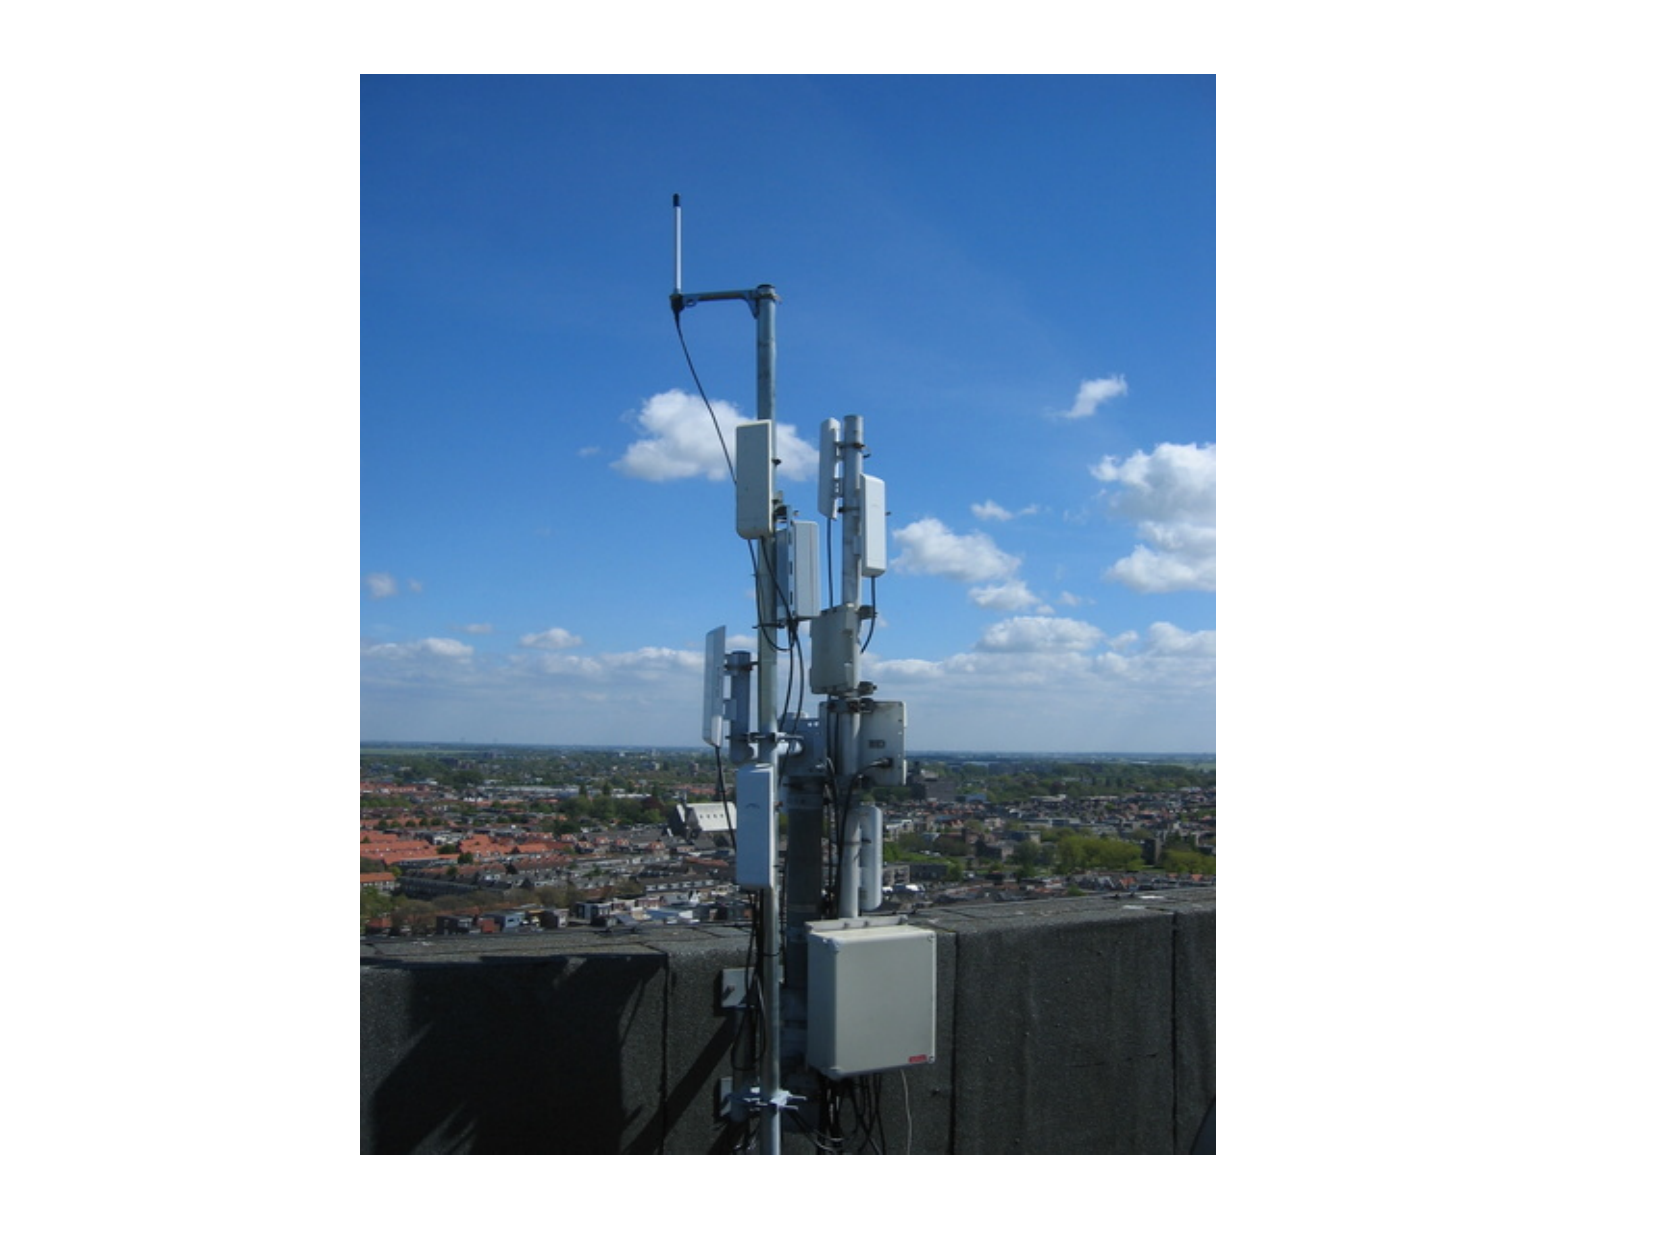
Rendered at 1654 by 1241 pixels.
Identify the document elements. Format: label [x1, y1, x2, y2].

picture [360, 74, 1216, 1156]
